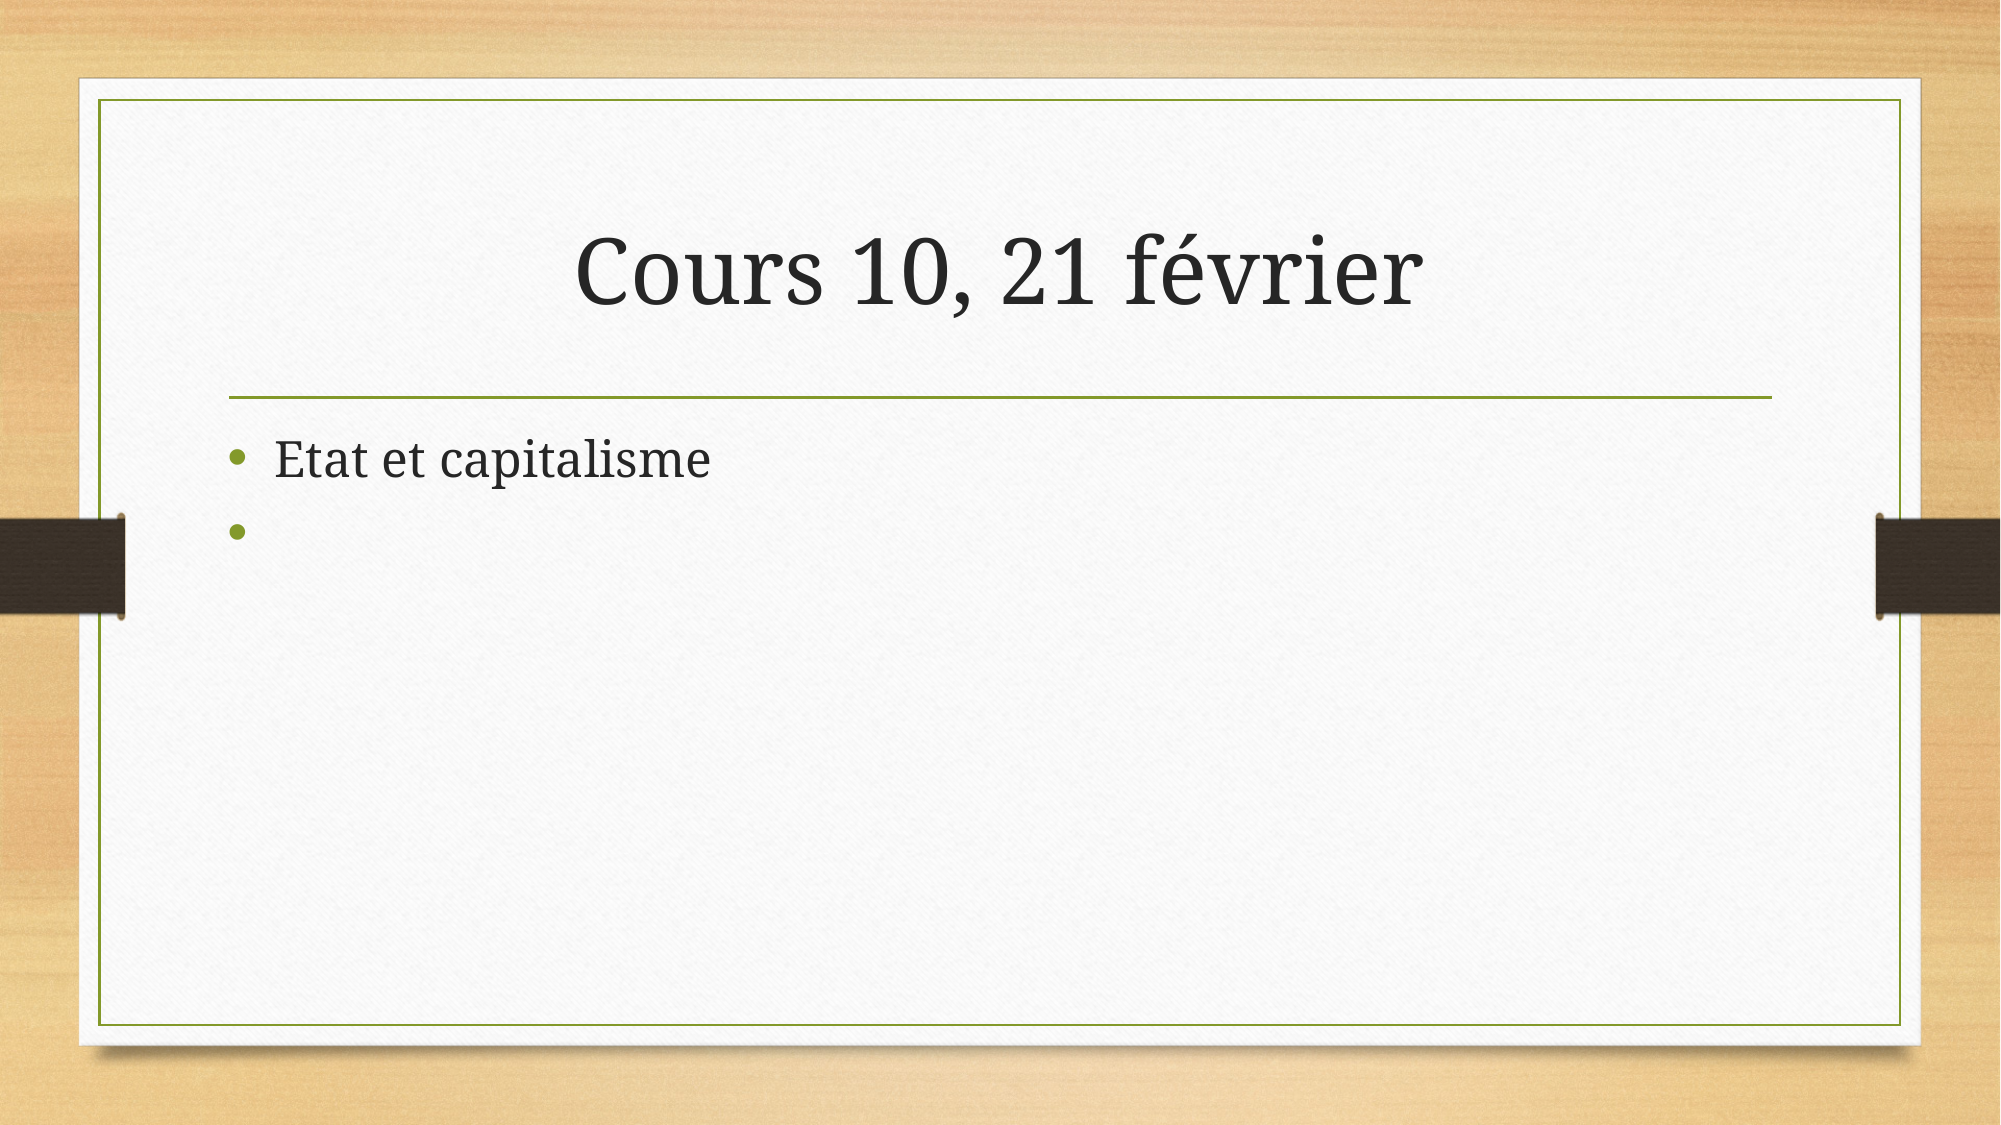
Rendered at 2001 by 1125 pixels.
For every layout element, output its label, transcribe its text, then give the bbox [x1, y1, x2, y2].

title Cours 10, 21 février [212, 161, 1788, 376]
list Etat et capitalisme [212, 419, 1788, 964]
